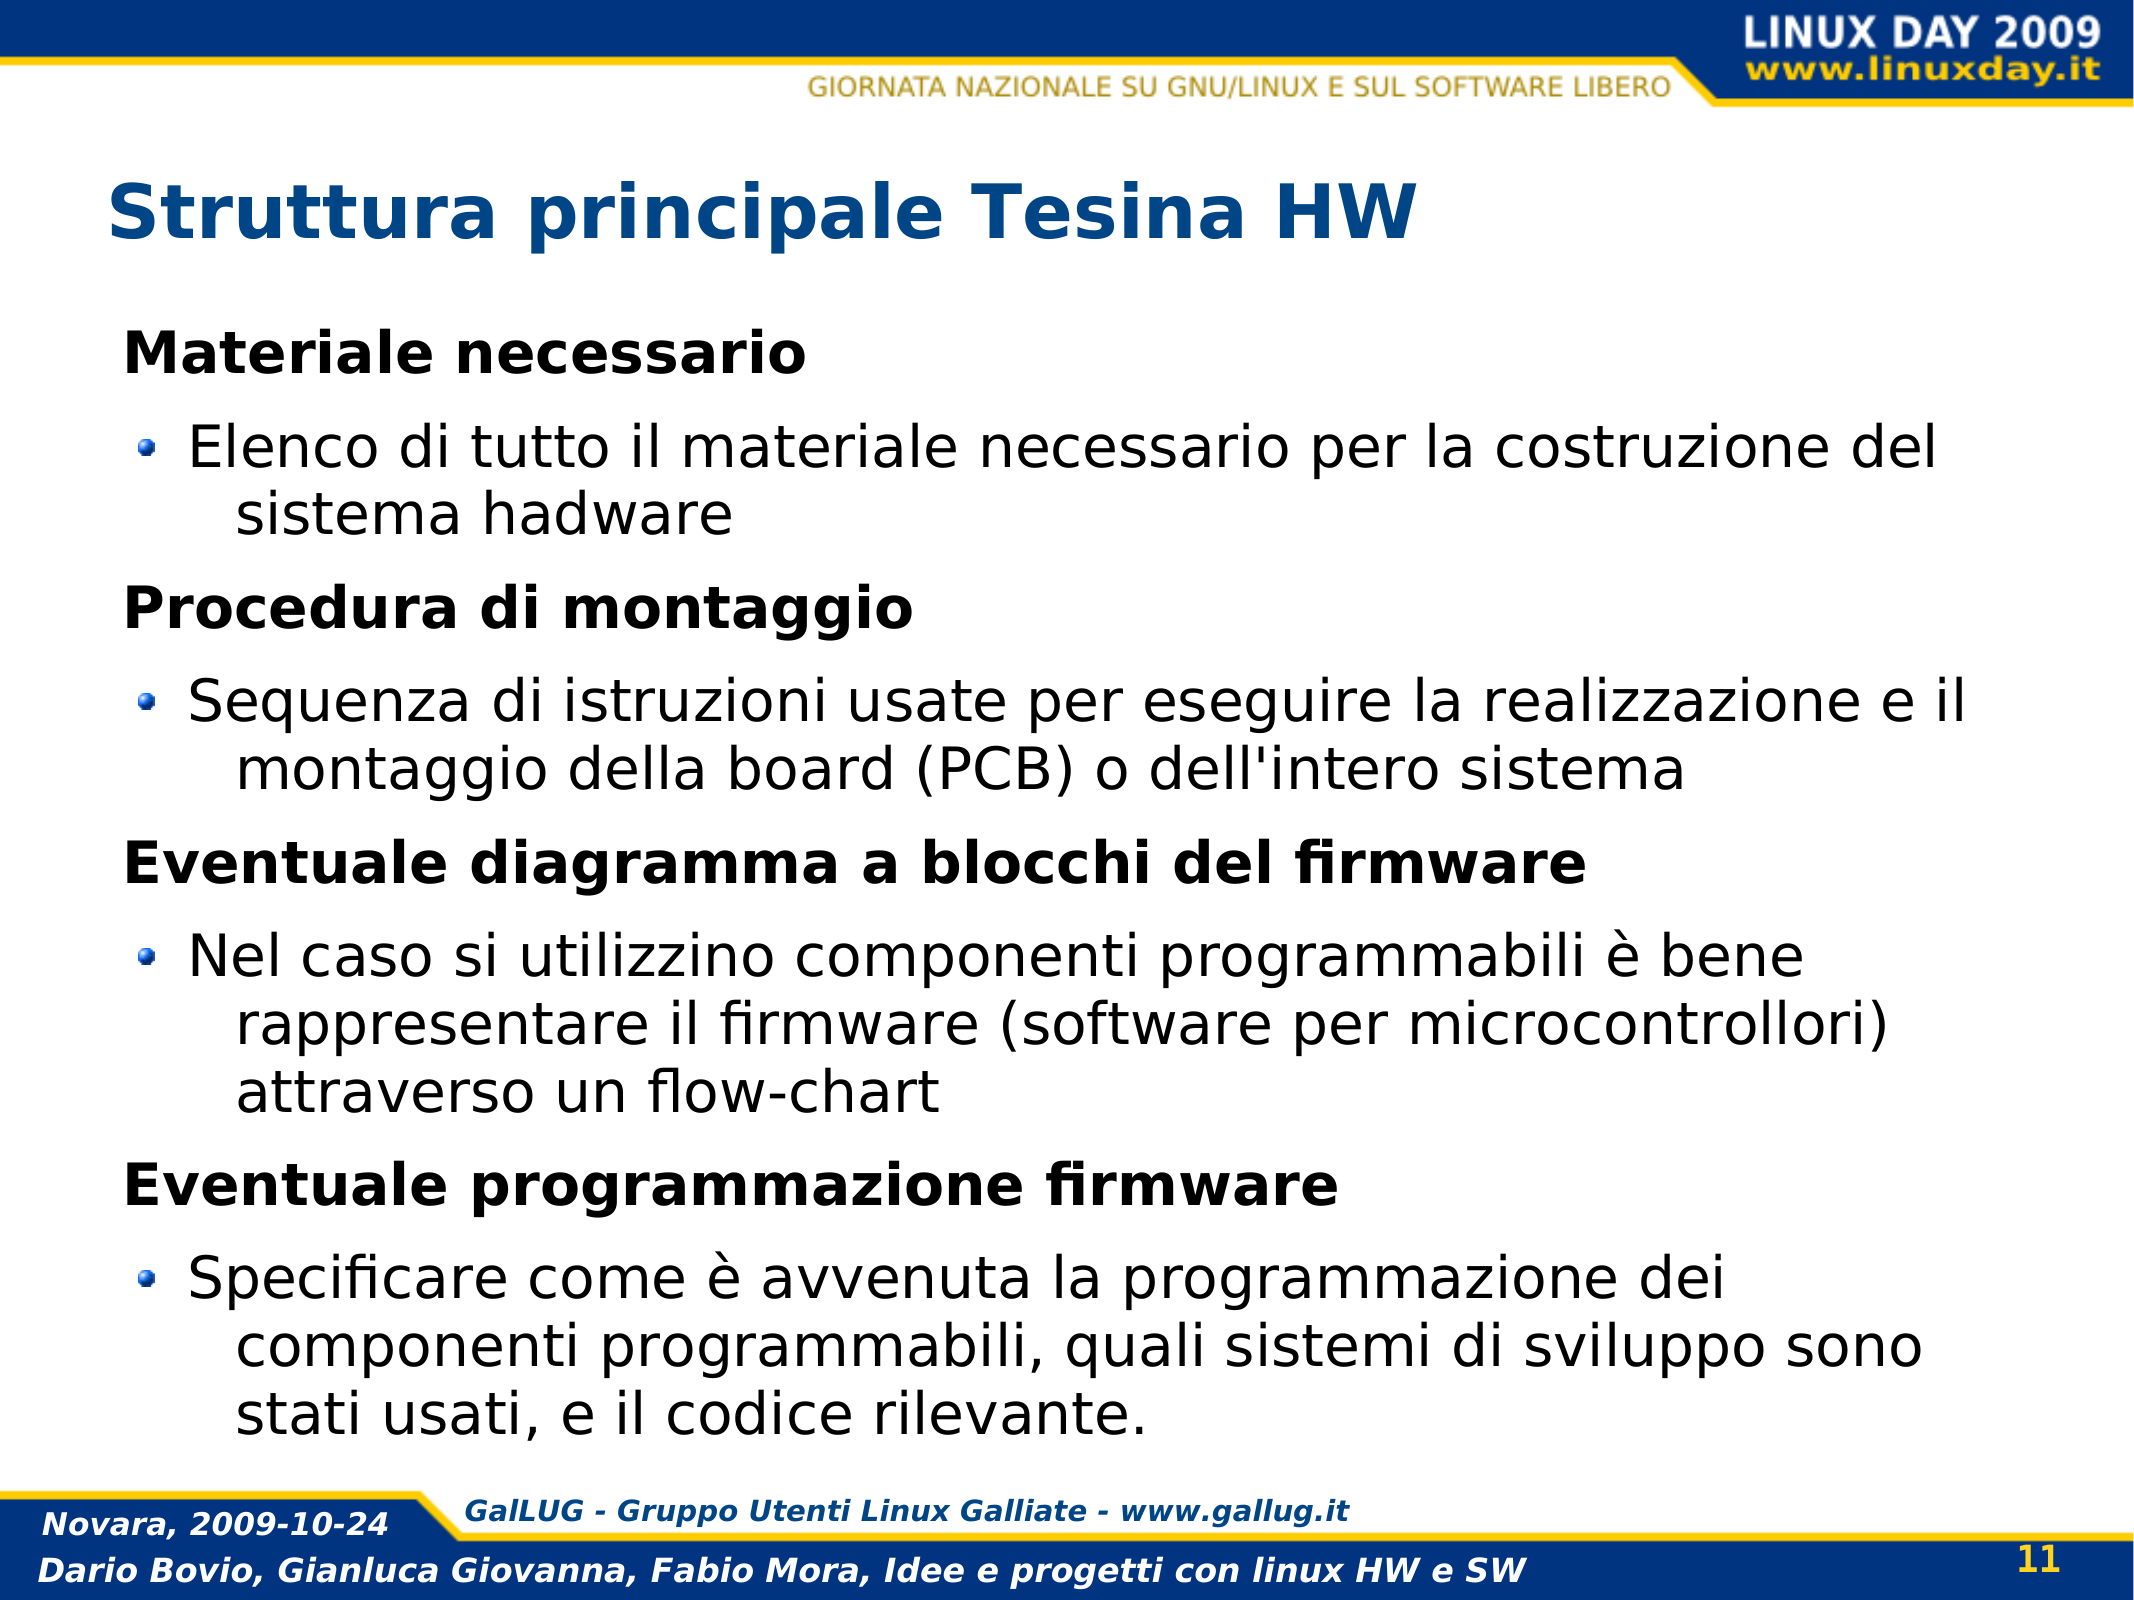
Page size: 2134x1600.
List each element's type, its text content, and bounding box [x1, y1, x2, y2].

picture [0, 0, 2134, 1600]
list Materiale necessario Elenco di tutto il materiale necessario per la costruzione del sistema hadware Procedura di montaggio Sequenza di istruzioni usate per eseguire la realizzazione e il montaggio della board (PCB) o dell'intero sistema Eventuale diagramma a blocchi del firmware Nel caso si utilizzino componenti programmabili è bene rappresentare il firmware (software per microcontrollori) attraverso un flow-chart Eventuale programmazione firmware Specificare come è avvenuta la programmazione dei componenti programmabili, quali sistemi di sviluppo sono stati usati, e il codice rilevante. [106, 319, 2027, 1449]
title Struttura principale Tesina HW [106, 159, 2080, 267]
